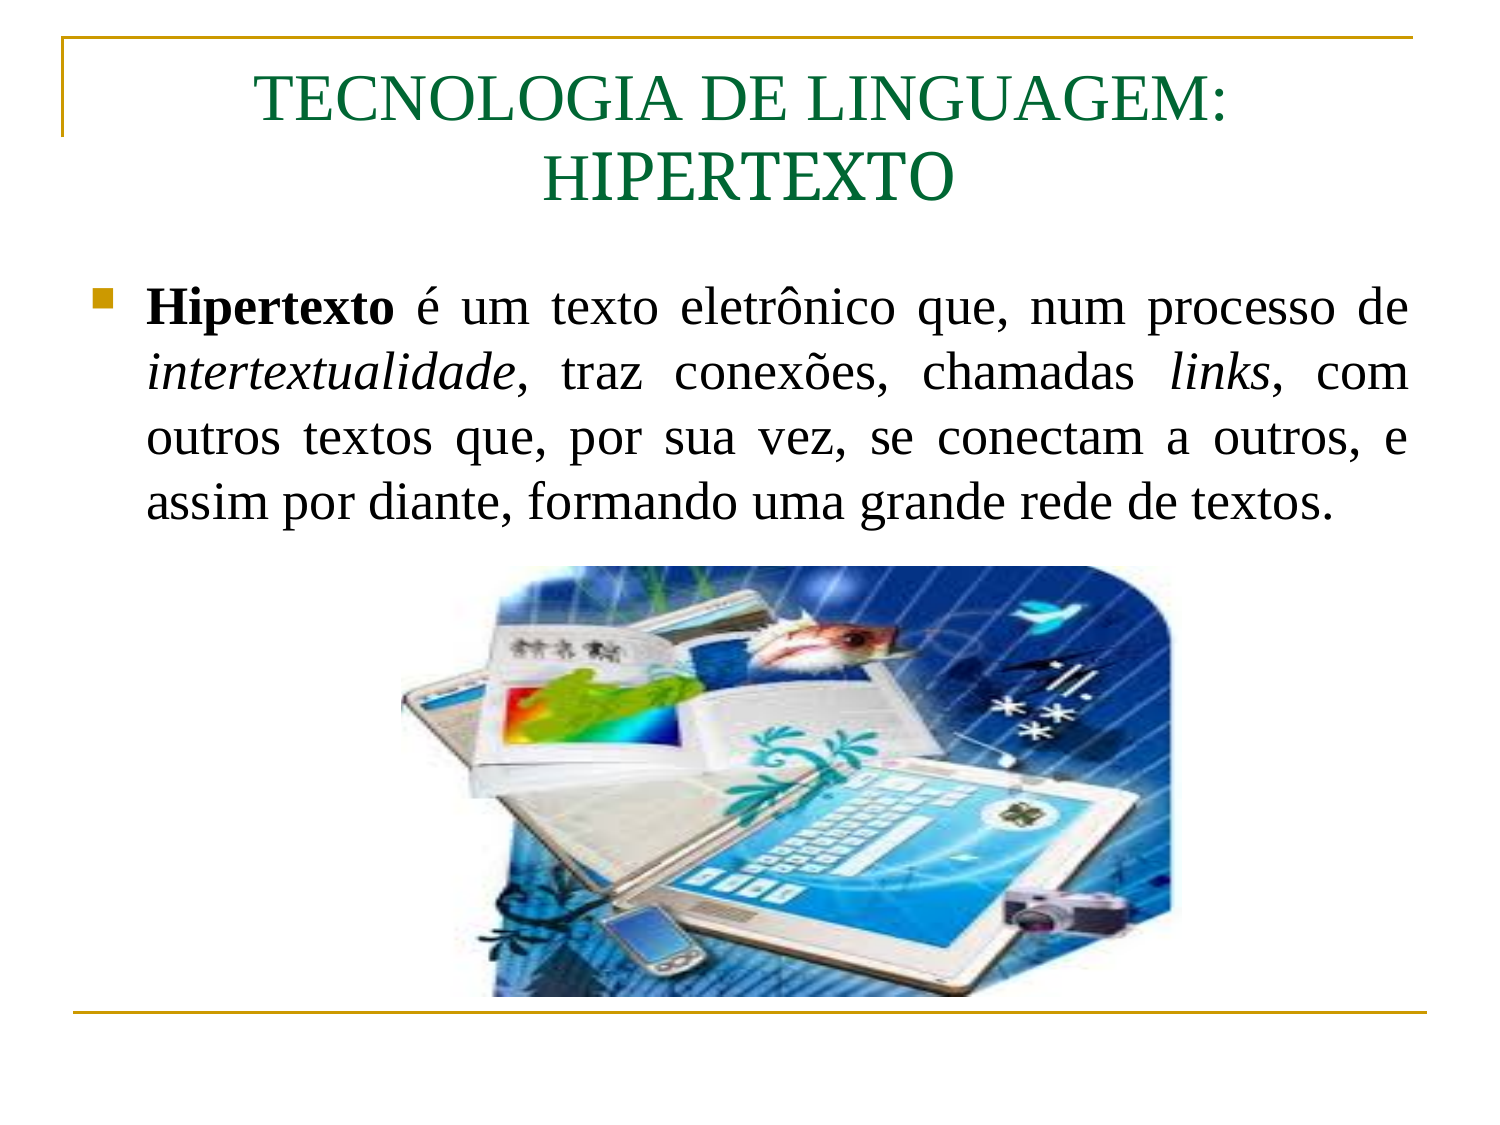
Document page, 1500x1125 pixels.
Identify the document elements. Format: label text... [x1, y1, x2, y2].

title TECNOLOGIA DE LINGUAGEM: HIPERTEXTO [75, 45, 1426, 233]
list Hipertexto é um texto eletrônico que, num processo de intertextualidade, traz conexões, chamadas links, com outros textos que, por sua vez, se conectam a outros, e assim por diante, formando uma grande rede de textos. [75, 262, 1426, 1006]
picture [401, 566, 1182, 997]
